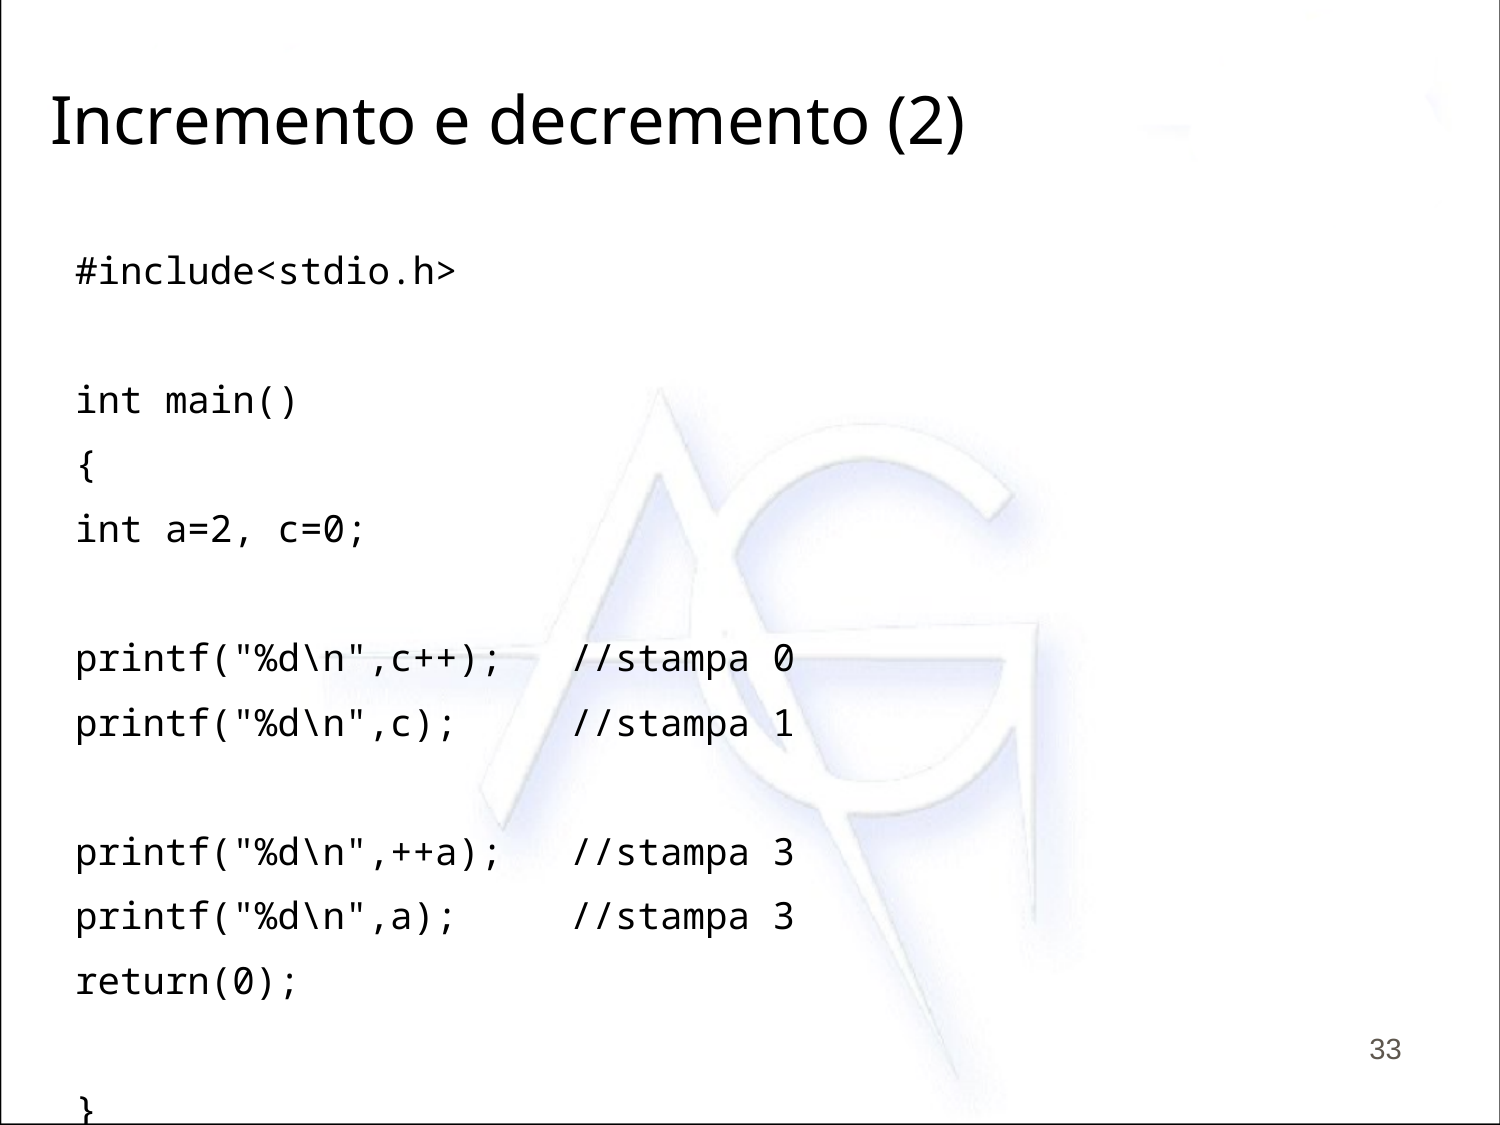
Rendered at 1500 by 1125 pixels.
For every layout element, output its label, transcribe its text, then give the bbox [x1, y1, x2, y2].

list #include<stdio.h> int main() { int a=2, c=0; printf("%d\n",c++); //stampa 0 printf("%d\n",c); //stampa 1 printf("%d\n",++a); //stampa 3 printf("%d\n",a); //stampa 3 return(0); } [74, 244, 1417, 1030]
title Incremento e decremento (2) [49, 0, 1438, 251]
picture [0, 0, 1500, 1125]
